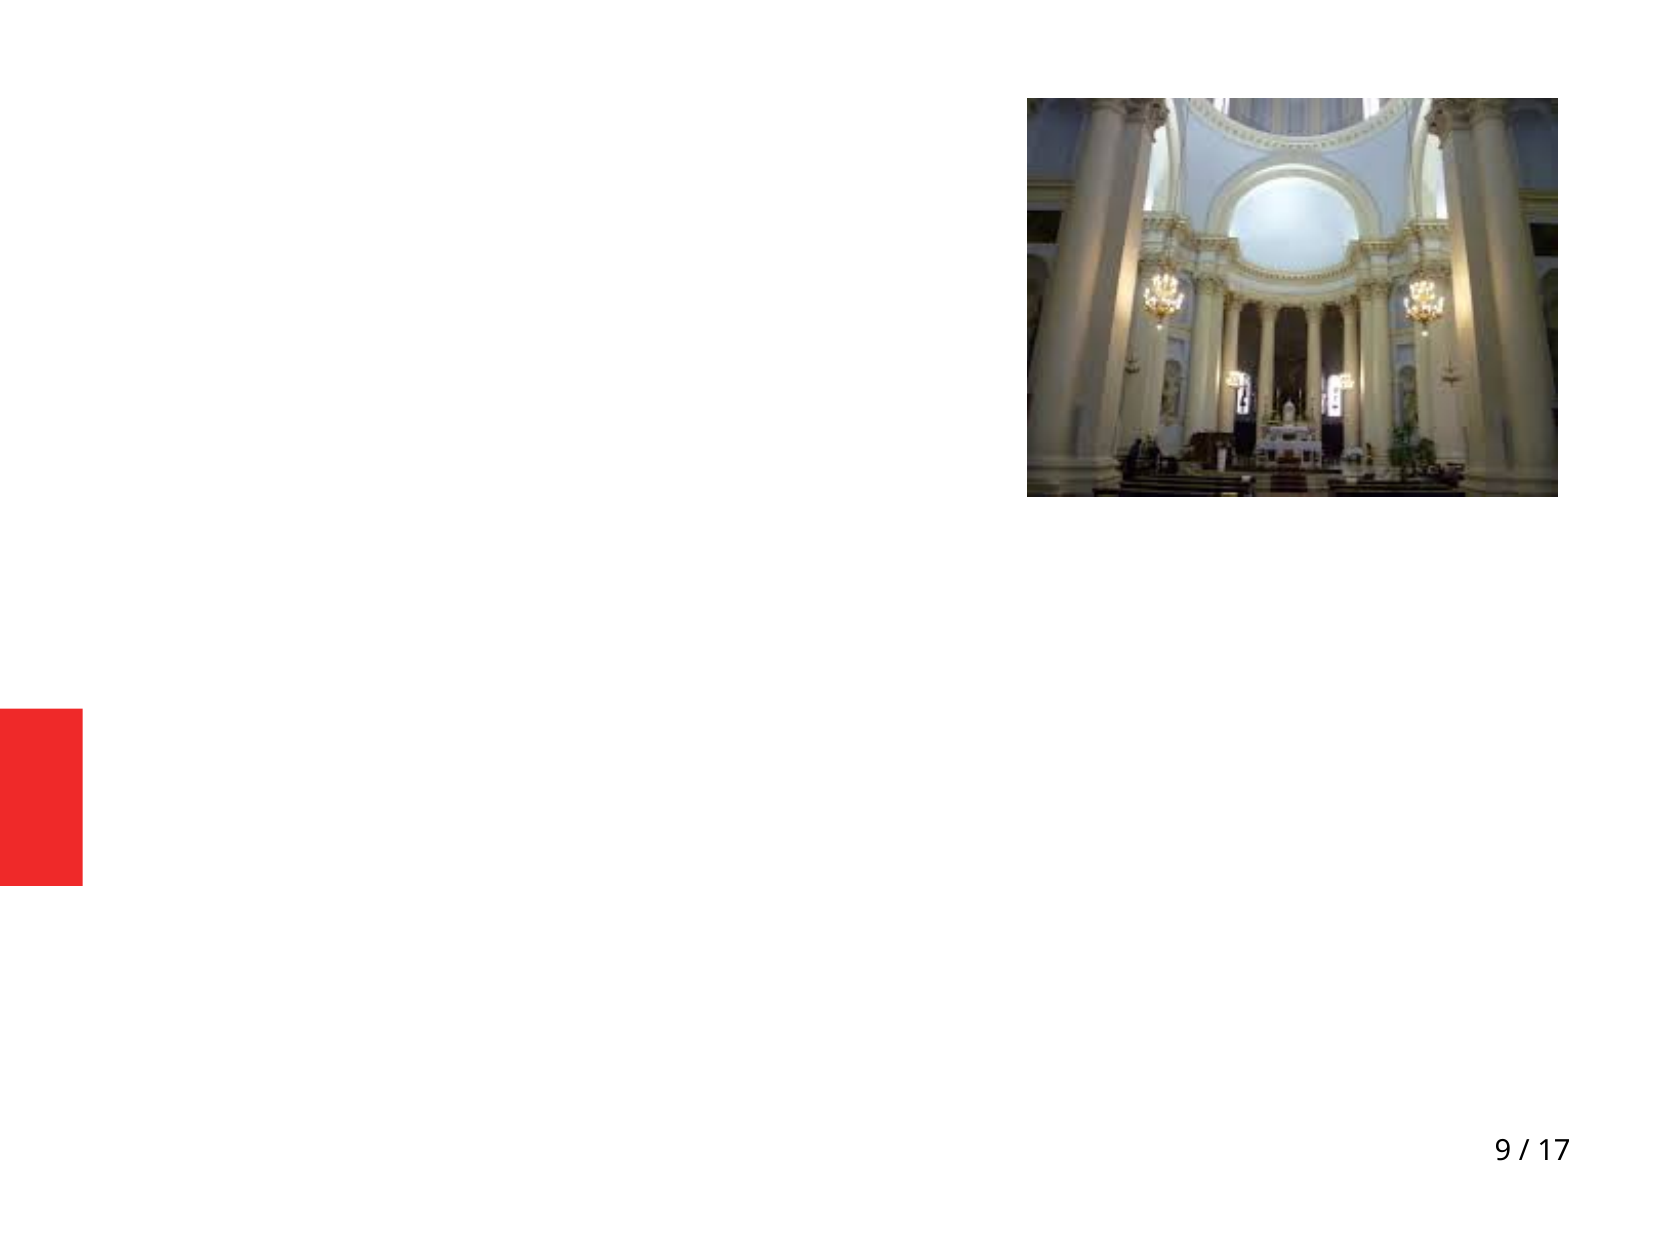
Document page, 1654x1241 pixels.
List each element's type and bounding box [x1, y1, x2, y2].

picture [1027, 98, 1558, 497]
